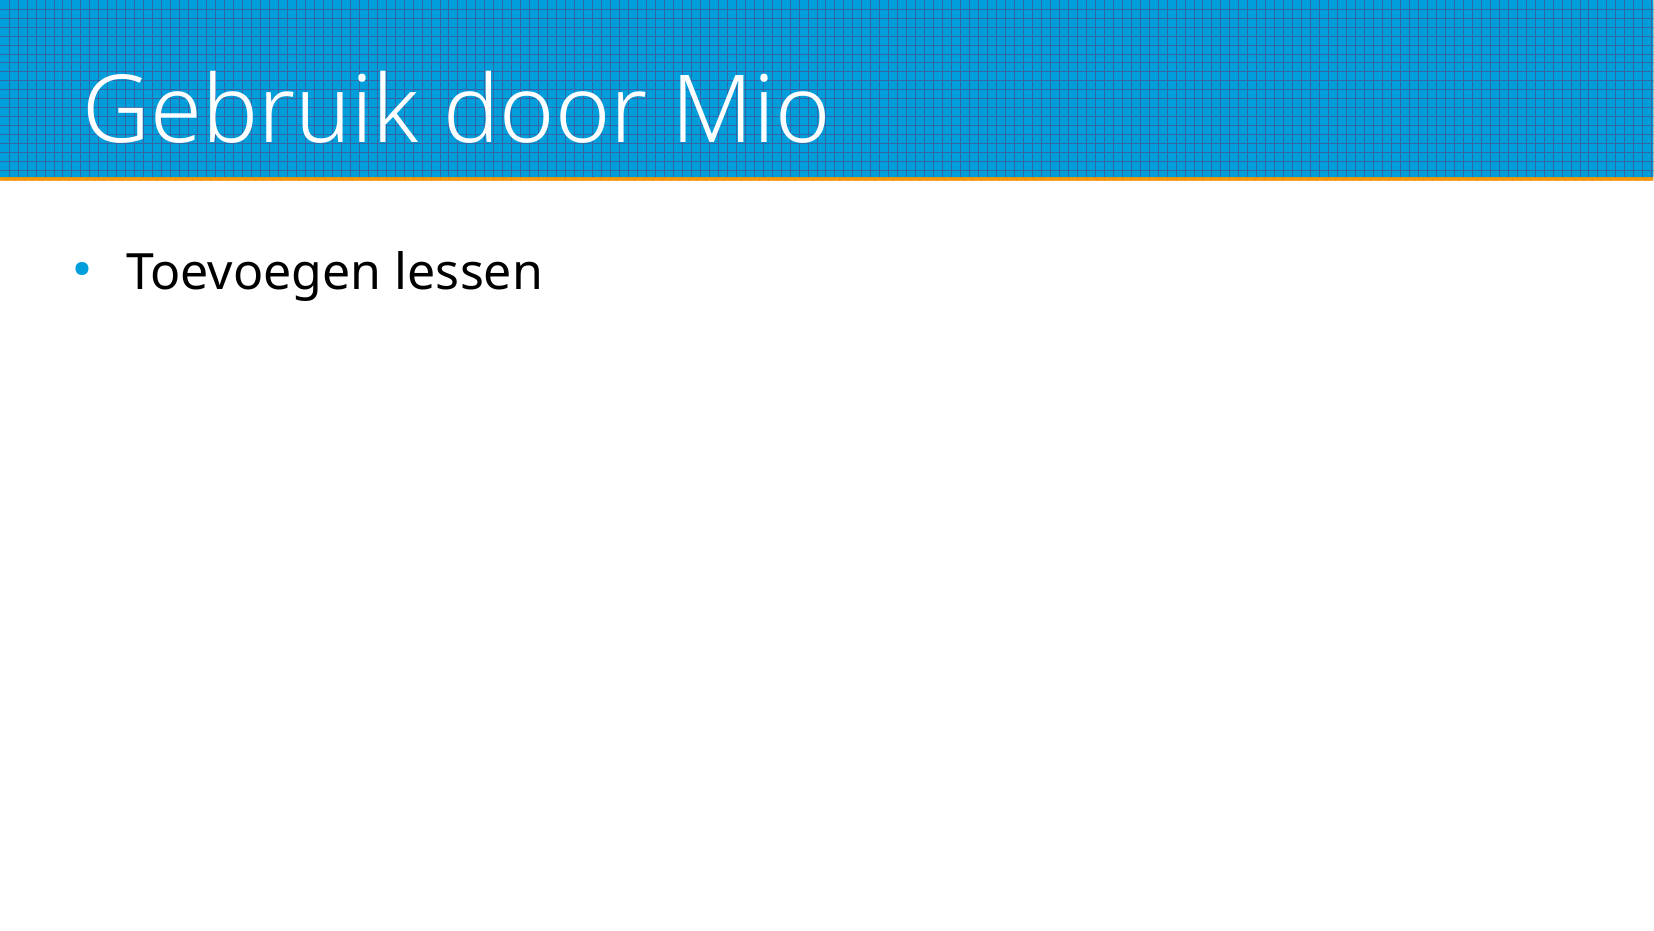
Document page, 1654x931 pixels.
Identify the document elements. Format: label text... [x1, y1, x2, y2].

list Toevoegen lessen [55, 236, 1536, 811]
title Gebruik door Mio [82, 14, 1571, 171]
